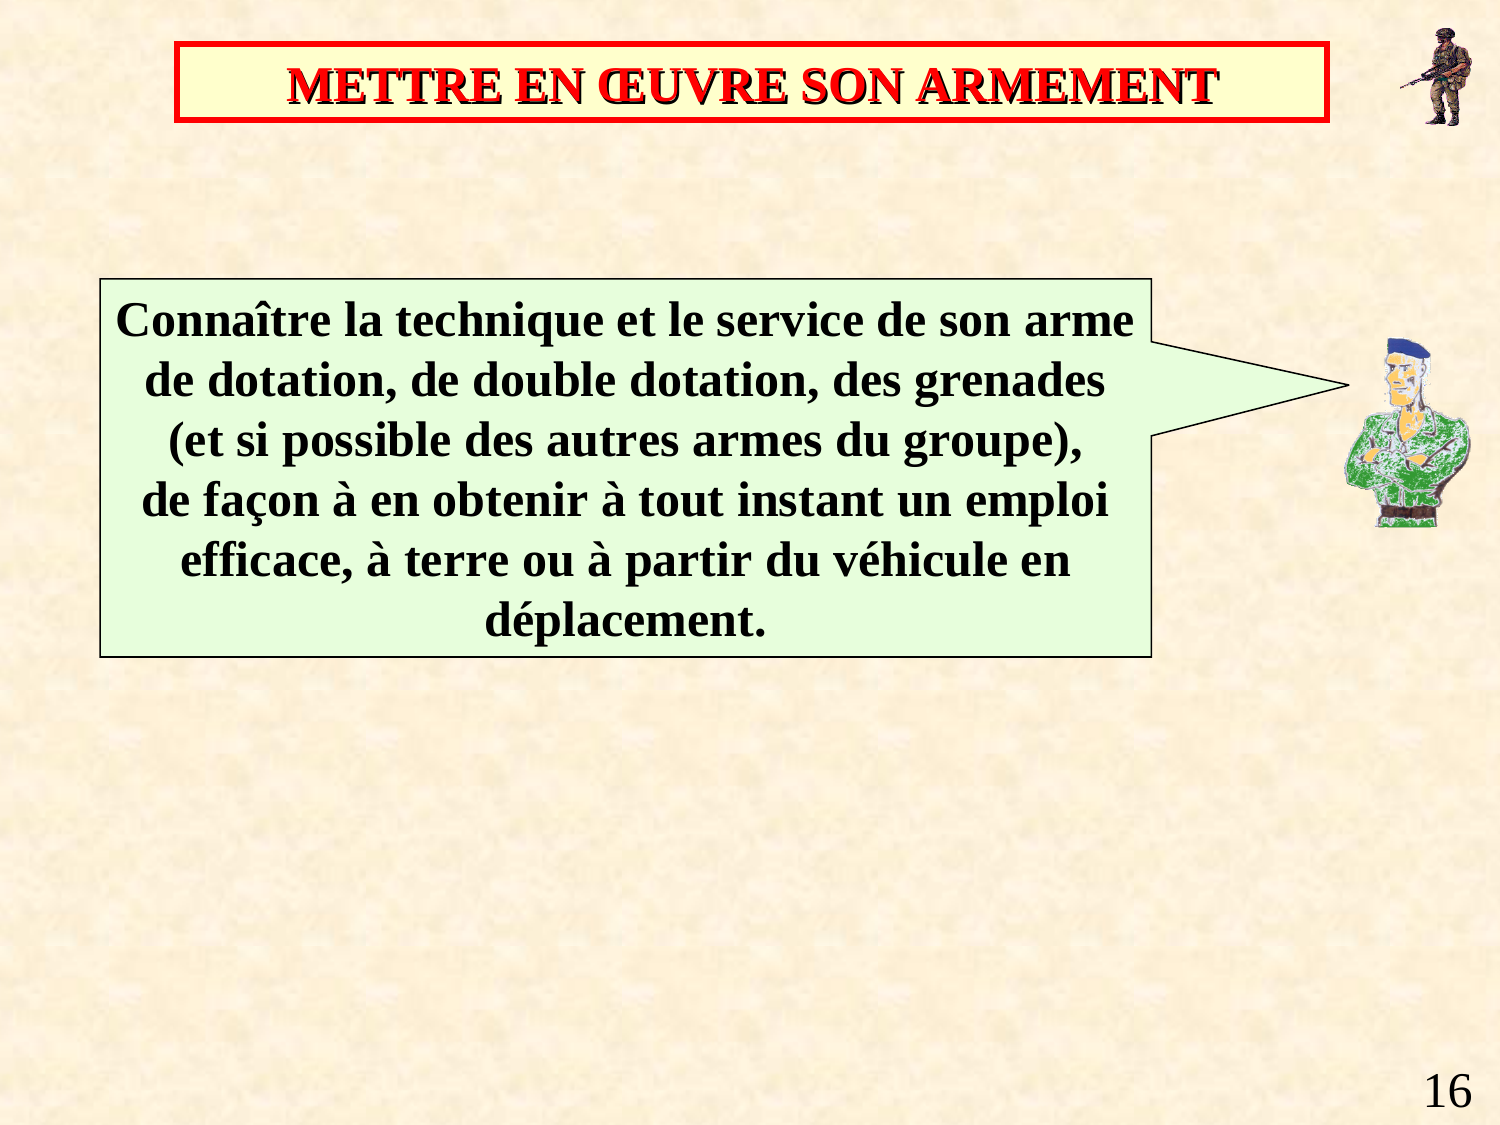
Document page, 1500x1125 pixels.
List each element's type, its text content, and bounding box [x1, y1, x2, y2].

text_box Connaître la technique et le service de son arme de dotation, de double dotation, des grenades (et si possible des autres armes du groupe), de façon à en obtenir à tout instant un emploi efficace, à terre ou à partir du véhicule en déplacement. [100, 278, 1344, 657]
picture [0, 0, 1500, 1125]
text_box METTRE EN ŒUVRE SON ARMEMENT [177, 44, 1328, 120]
